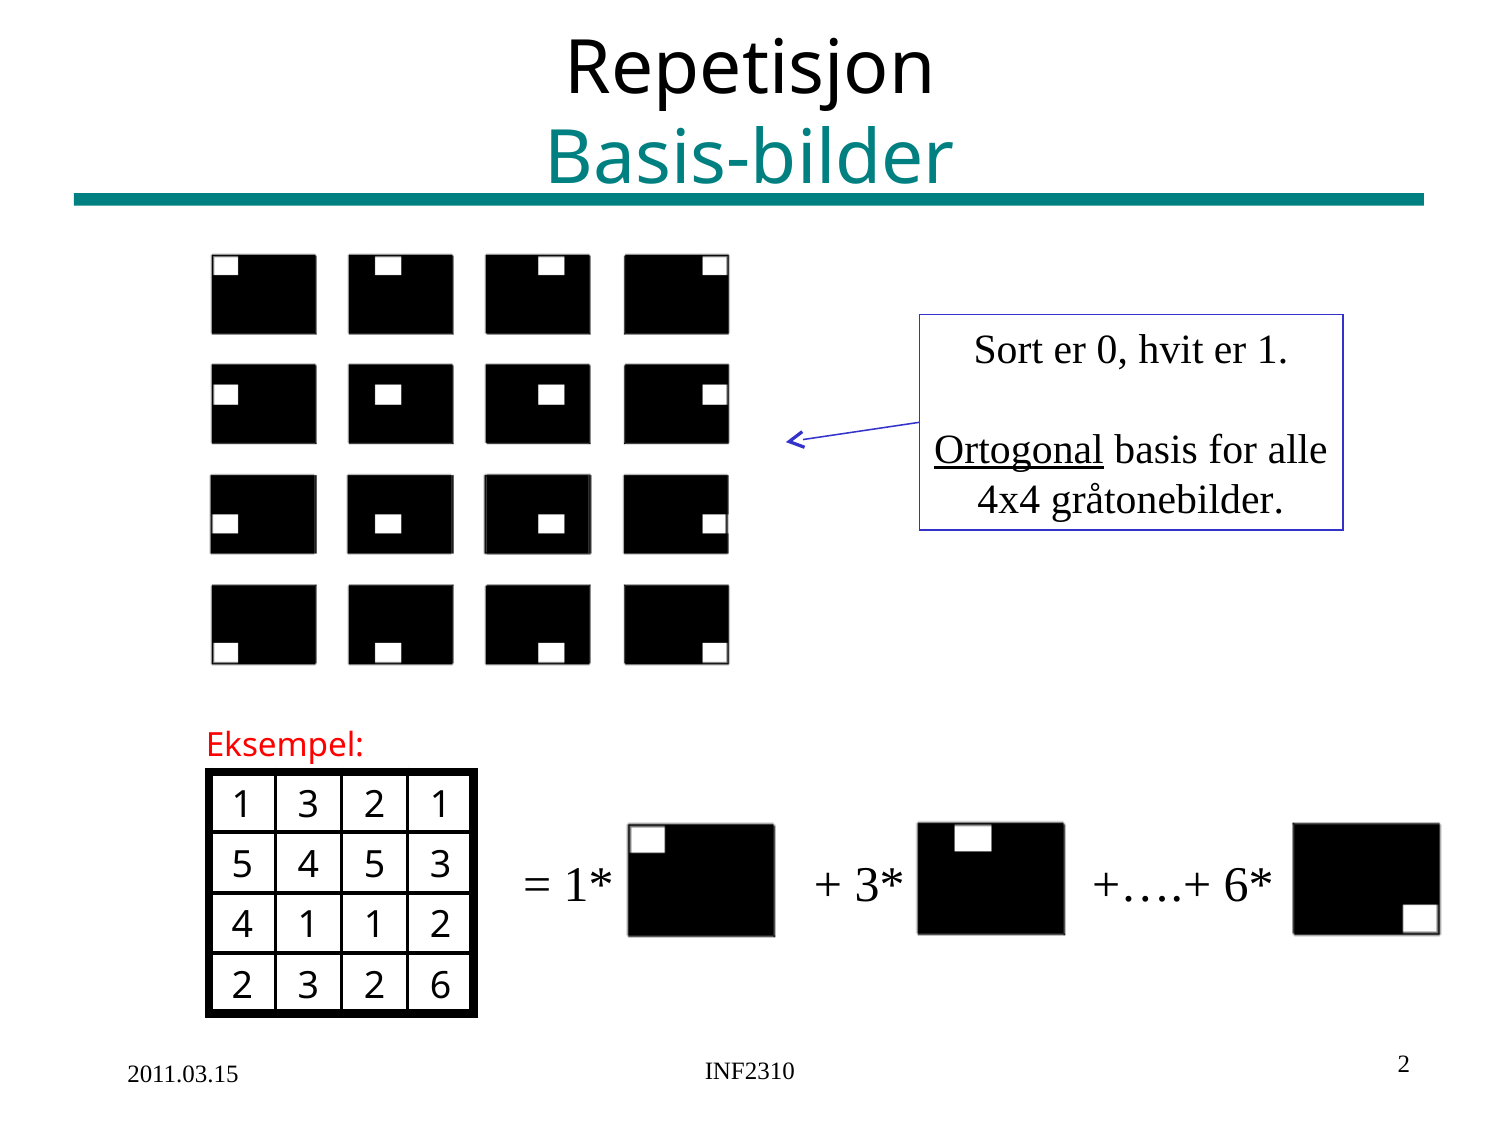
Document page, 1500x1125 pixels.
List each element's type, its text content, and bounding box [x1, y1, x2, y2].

table_cell 2 [213, 955, 274, 1009]
table_cell 4 [277, 834, 340, 891]
table_cell 1 [343, 895, 406, 951]
table_cell 3 [277, 955, 340, 1009]
picture [1271, 803, 1472, 963]
table_header 3 [277, 776, 340, 830]
title Repetisjon Basis-bilder [112, 10, 1388, 206]
table_cell 5 [343, 834, 406, 891]
table_cell 2 [409, 895, 469, 951]
table_header 1 [409, 776, 469, 830]
table_cell 2 [343, 955, 406, 1009]
picture [615, 811, 794, 951]
table_cell 1 [277, 895, 340, 951]
text_box = 1* + 3* +….+ 6* [508, 844, 615, 920]
table_cell 4 [213, 895, 274, 951]
table_header 1 [213, 776, 274, 830]
table_cell 5 [213, 834, 274, 891]
text_box Eksempel: [190, 715, 380, 771]
picture [125, 218, 792, 718]
table_cell 3 [409, 834, 469, 891]
text_box = 1* + 3* +….+ 6* [1084, 844, 1271, 920]
table_header 2 [343, 776, 406, 830]
picture [903, 803, 1084, 949]
text_box = 1* + 3* +….+ 6* [794, 844, 903, 920]
text_box Sort er 0, hvit er 1. Ortogonal basis for alle 4x4 gråtonebilder. [919, 314, 1343, 531]
table_cell 6 [409, 955, 469, 1009]
